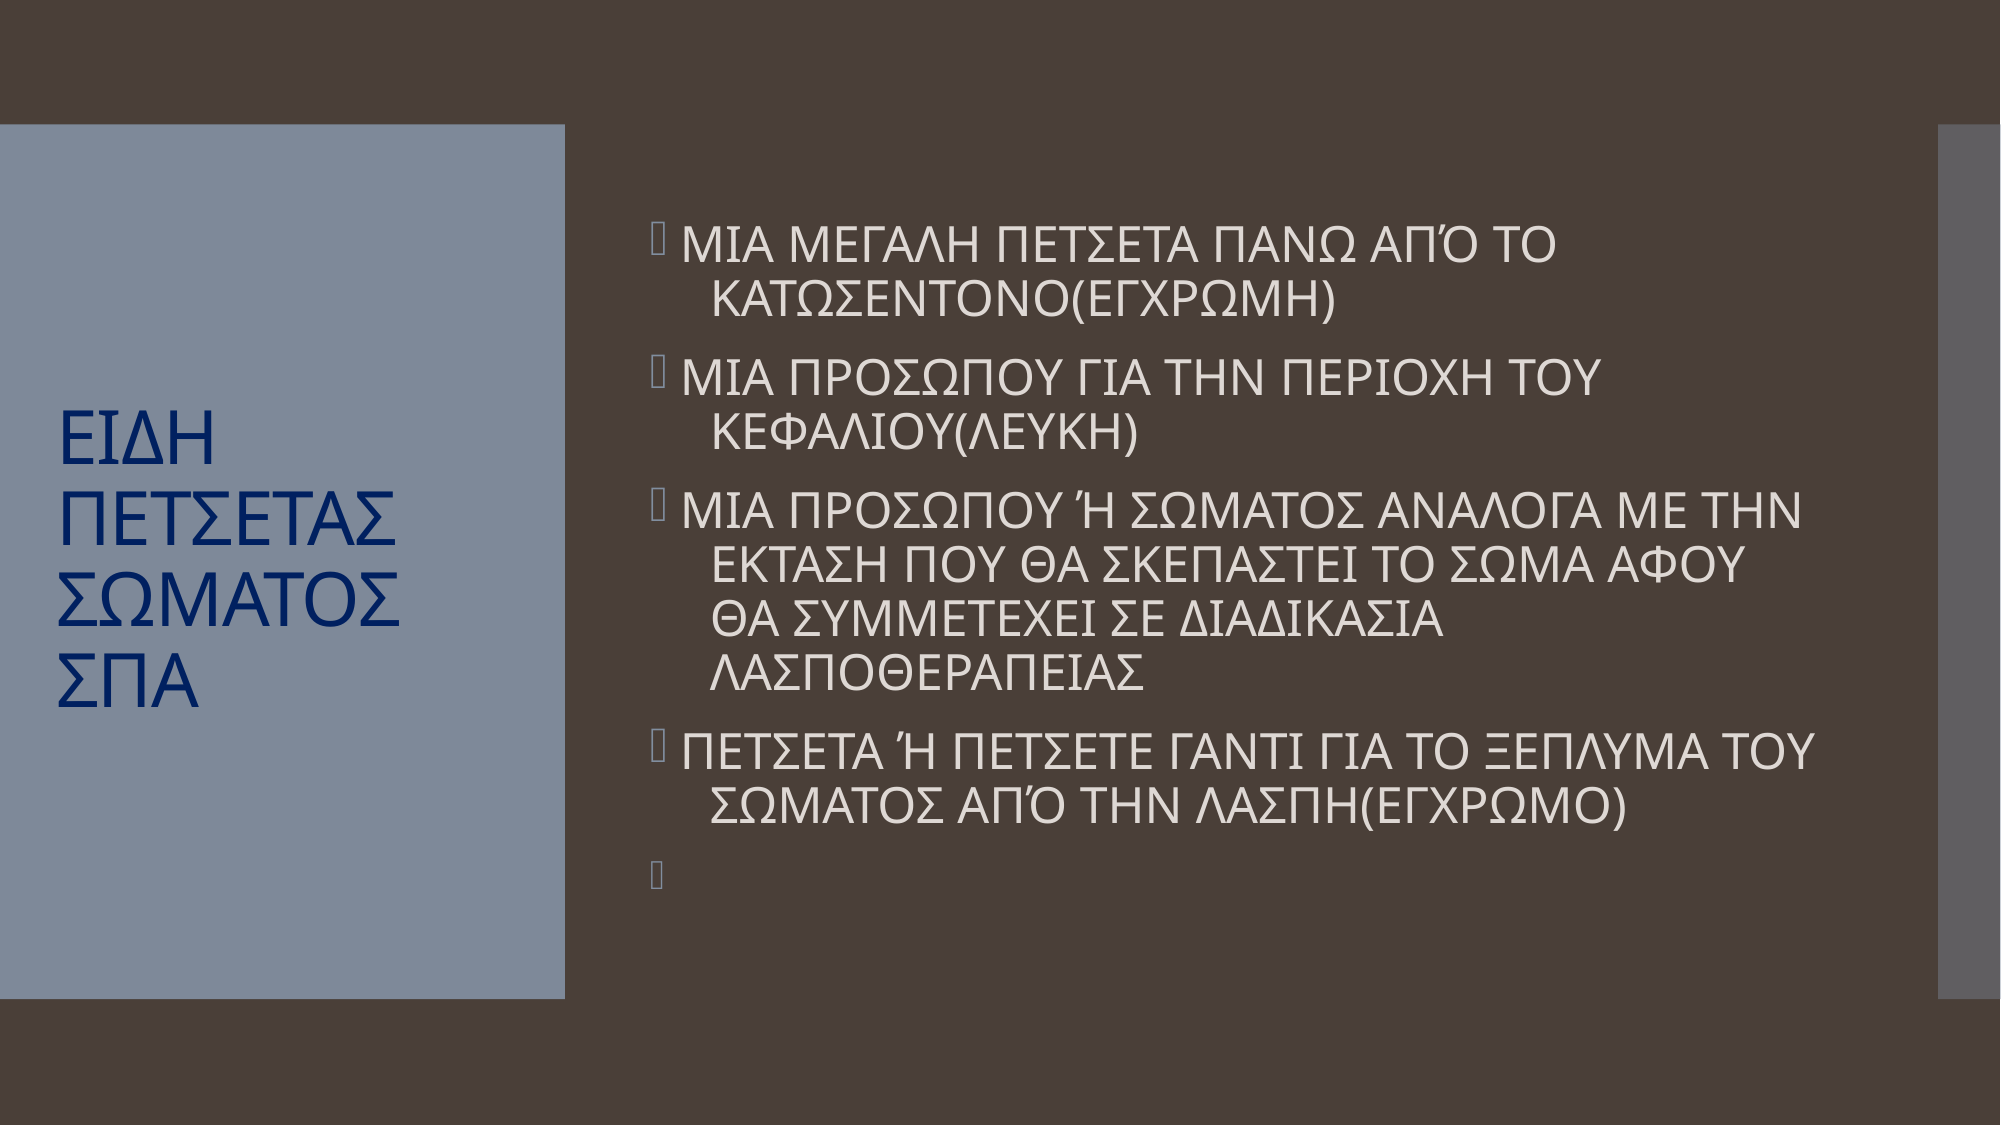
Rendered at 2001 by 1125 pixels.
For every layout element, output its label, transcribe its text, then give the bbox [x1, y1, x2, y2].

list ΜΙΑ ΜΕΓΑΛΗ ΠΕΤΣΕΤΑ ΠΑΝΩ ΑΠΌ ΤΟ ΚΑΤΩΣΕΝΤΟΝΟ(ΕΓΧΡΩΜΗ) ΜΙΑ ΠΡΟΣΩΠΟΥ ΓΙΑ ΤΗΝ ΠΕΡΙΟΧΗ ΤΟΥ ΚΕΦΑΛΙΟΥ(ΛΕΥΚΗ) ΜΙΑ ΠΡΟΣΩΠΟΥ Ή ΣΩΜΑΤΟΣ ΑΝΑΛΟΓΑ ΜΕ ΤΗΝ ΕΚΤΑΣΗ ΠΟΥ ΘΑ ΣΚΕΠΑΣΤΕΙ ΤΟ ΣΩΜΑ ΑΦΟΥ ΘΑ ΣΥΜΜΕΤΕΧΕΙ ΣΕ ΔΙΑΔΙΚΑΣΙΑ ΛΑΣΠΟΘΕΡΑΠΕΙΑΣ ΠΕΤΣΕΤΑ Ή ΠΕΤΣΕΤΕ ΓΑΝΤΙ ΓΙΑ ΤΟ ΞΕΠΛΥΜΑ ΤΟΥ ΣΩΜΑΤΟΣ ΑΠΌ ΤΗΝ ΛΑΣΠΗ(ΕΓΧΡΩΜΟ) [634, 141, 1835, 982]
title ΕΙΔΗ ΠΕΤΣΕΤΑΣ ΣΩΜΑΤΟΣ ΣΠΑ [41, 184, 526, 940]
